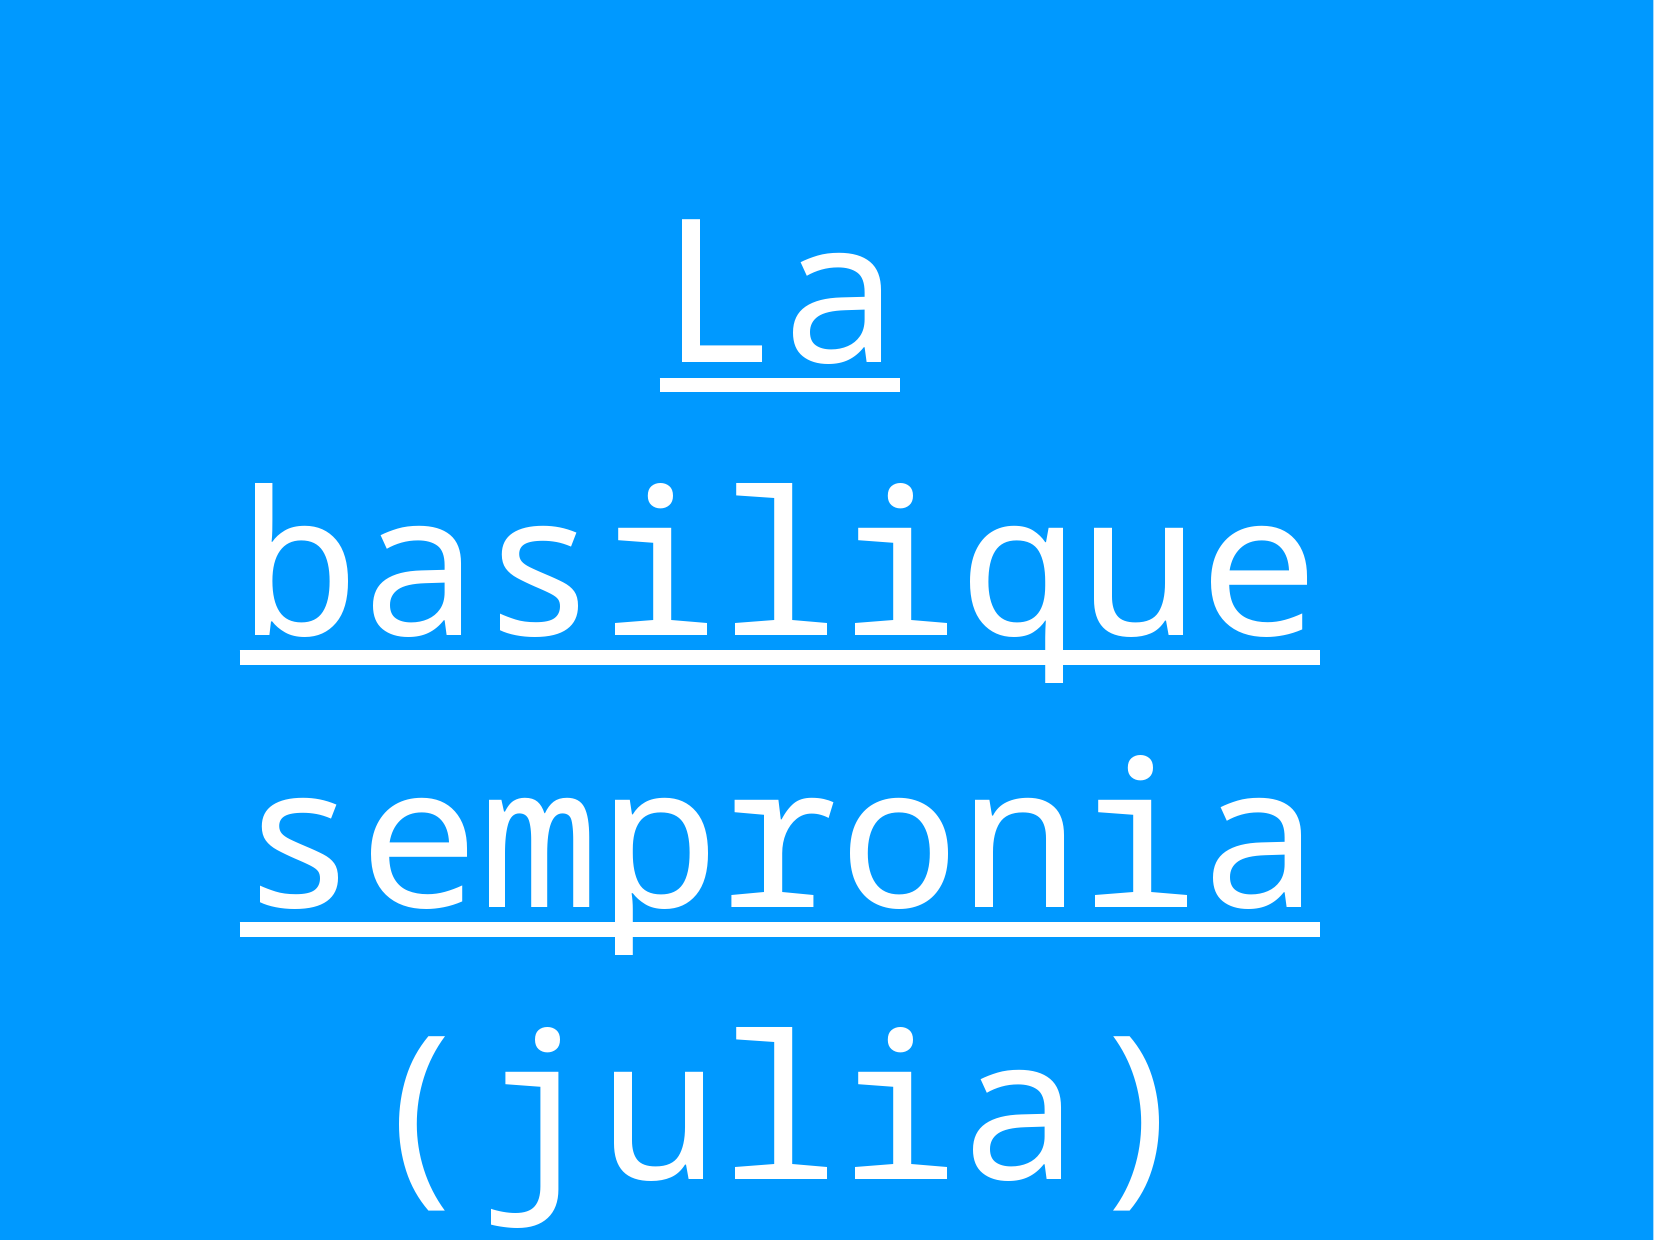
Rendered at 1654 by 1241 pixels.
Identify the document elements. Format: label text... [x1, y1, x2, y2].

text_box La basilique sempronia (julia) [153, 141, 1406, 957]
